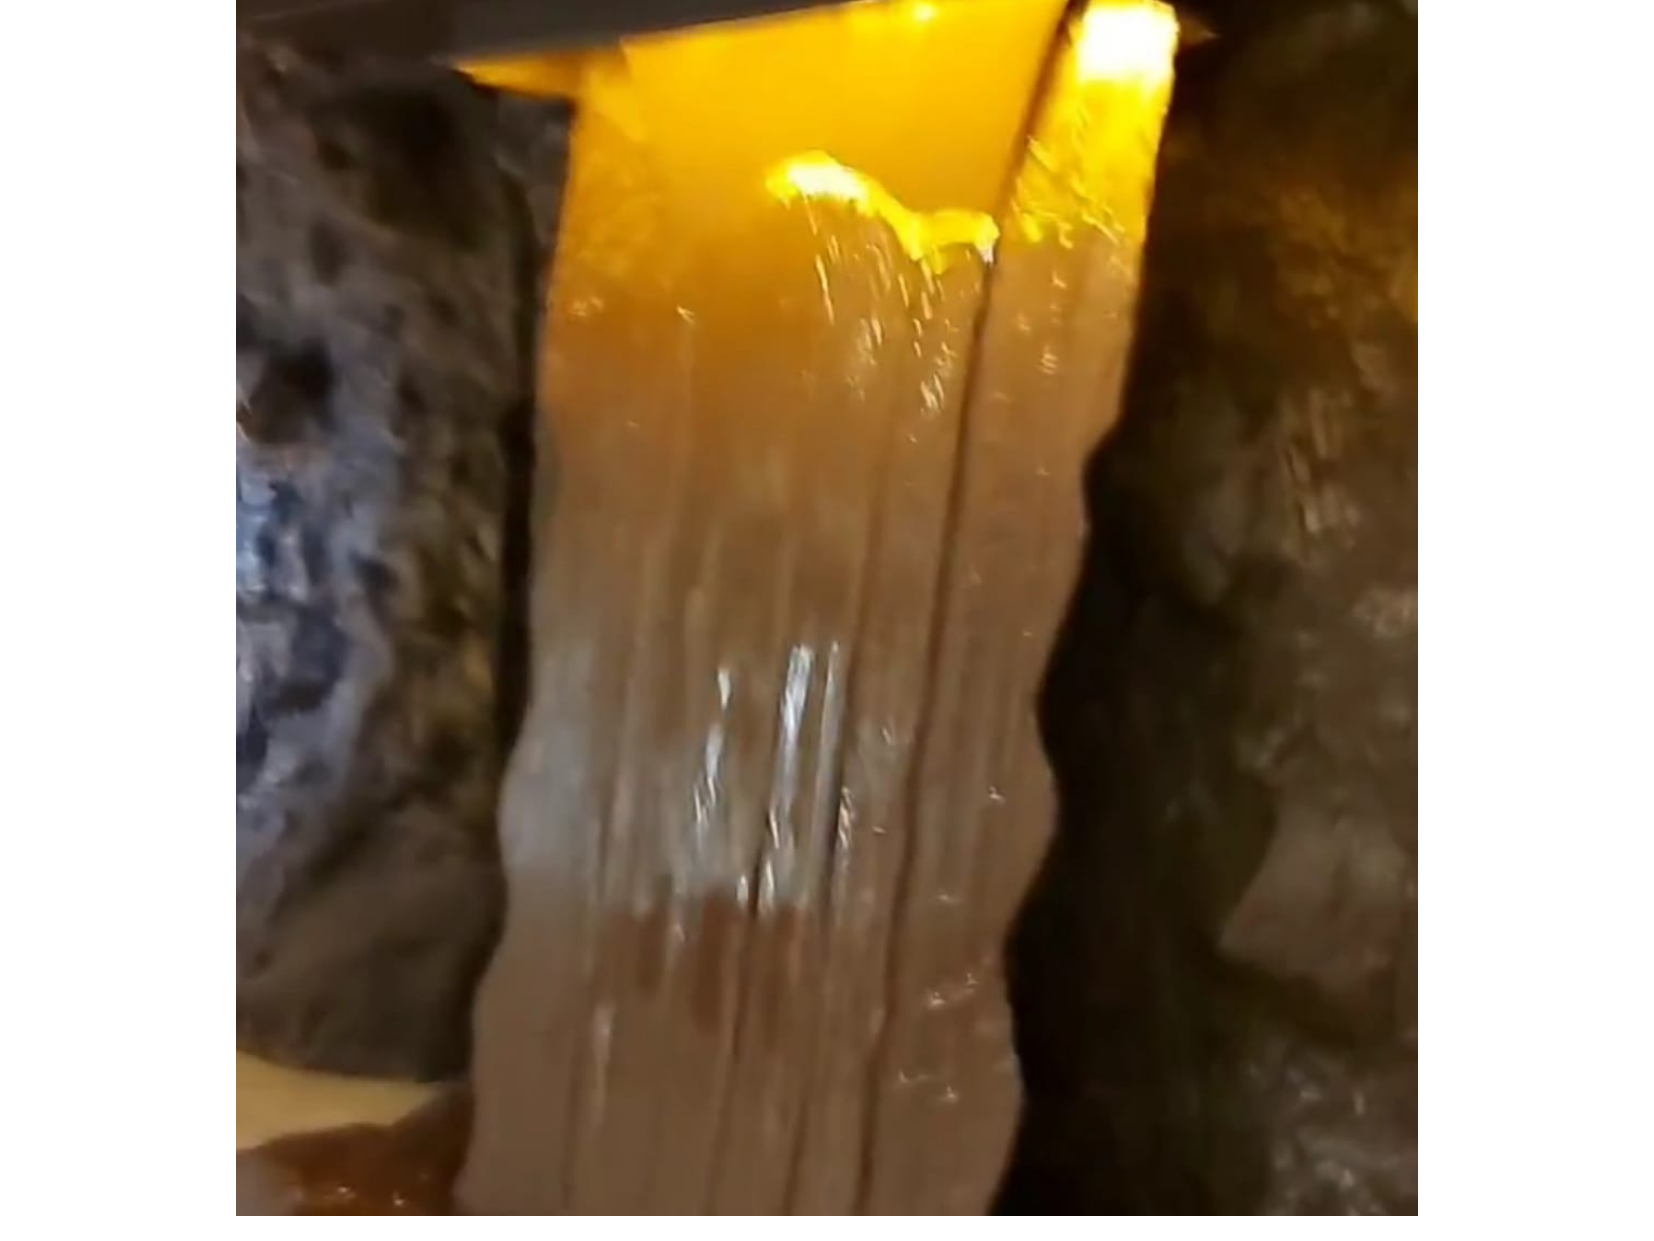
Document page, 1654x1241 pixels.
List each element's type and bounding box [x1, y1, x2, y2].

picture [236, 0, 1418, 1216]
